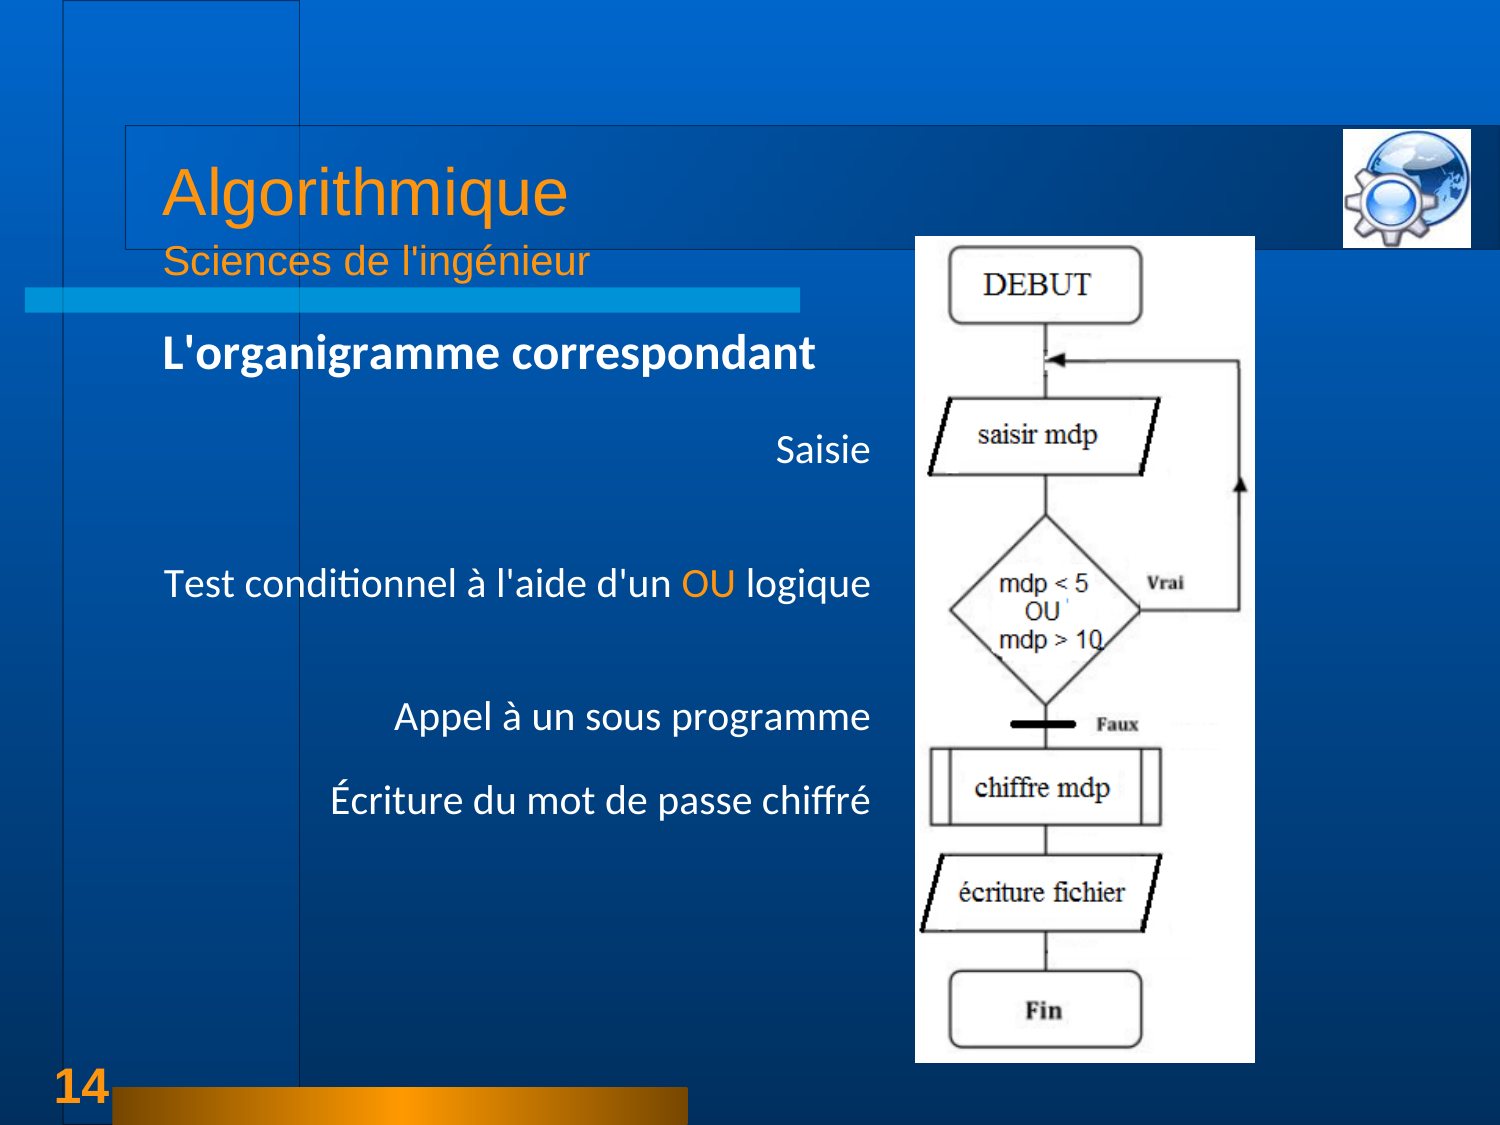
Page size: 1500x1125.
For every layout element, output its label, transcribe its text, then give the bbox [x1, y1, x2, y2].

text_box L'organigramme correspondant Saisie Test conditionnel à l'aide d'un OU logique Appel à un sous programme Écriture du mot de passe chiffré [147, 324, 886, 987]
picture [1343, 129, 1471, 248]
picture [915, 236, 1255, 1063]
